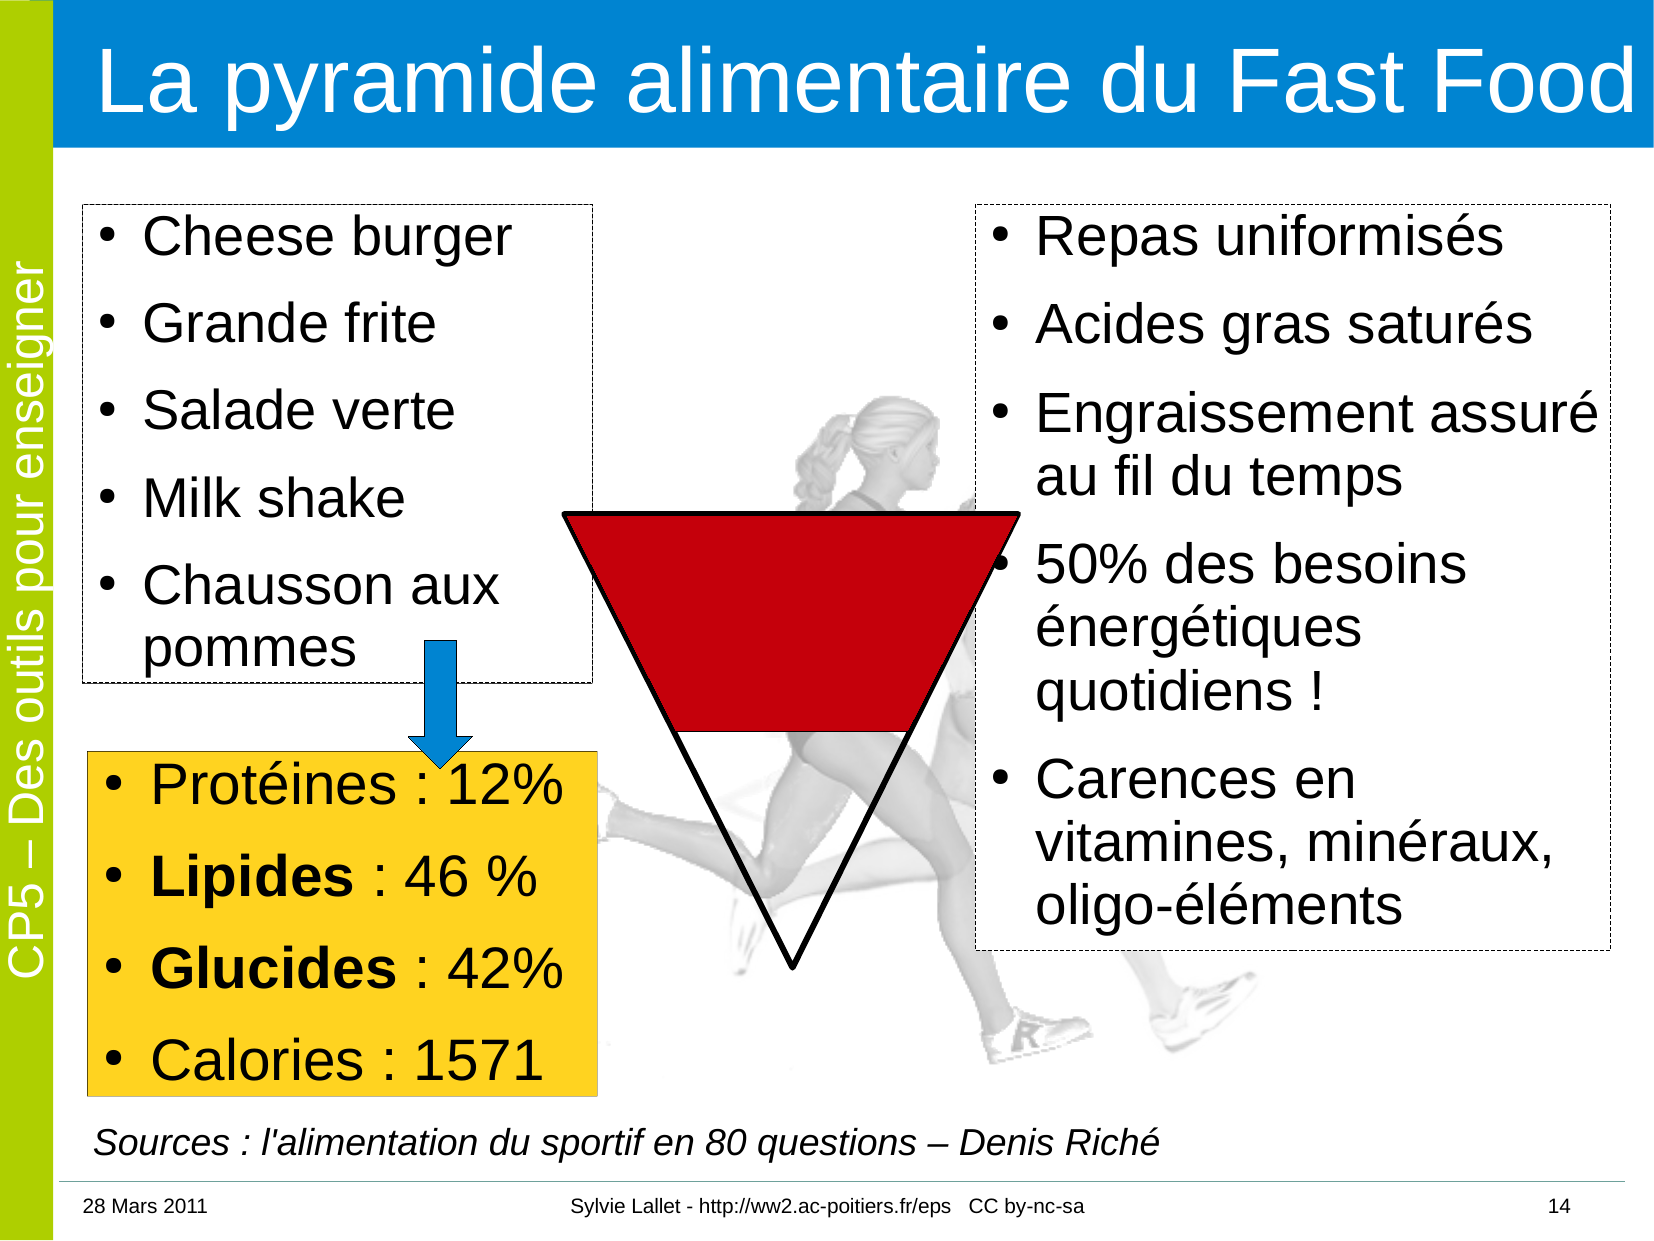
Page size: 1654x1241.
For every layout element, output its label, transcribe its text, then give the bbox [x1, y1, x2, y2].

text_box Sources : l'alimentation du sportif en 80 questions – Denis Riché [78, 1113, 1176, 1171]
text_box [565, 515, 1019, 732]
text_box [408, 640, 473, 769]
list Cheese burger Grande frite Salade verte Milk shake Chausson aux pommes [82, 204, 593, 683]
title La pyramide alimentaire du Fast Food [82, 13, 1654, 148]
list Repas uniformisés Acides gras saturés Engraissement assuré au fil du temps 50% des besoins énergétiques quotidiens ! Carences en vitamines, minéraux, oligo-éléments [975, 204, 1611, 951]
list Protéines : 12% Lipides : 46 % Glucides : 42% Calories : 1571 [87, 751, 598, 1097]
